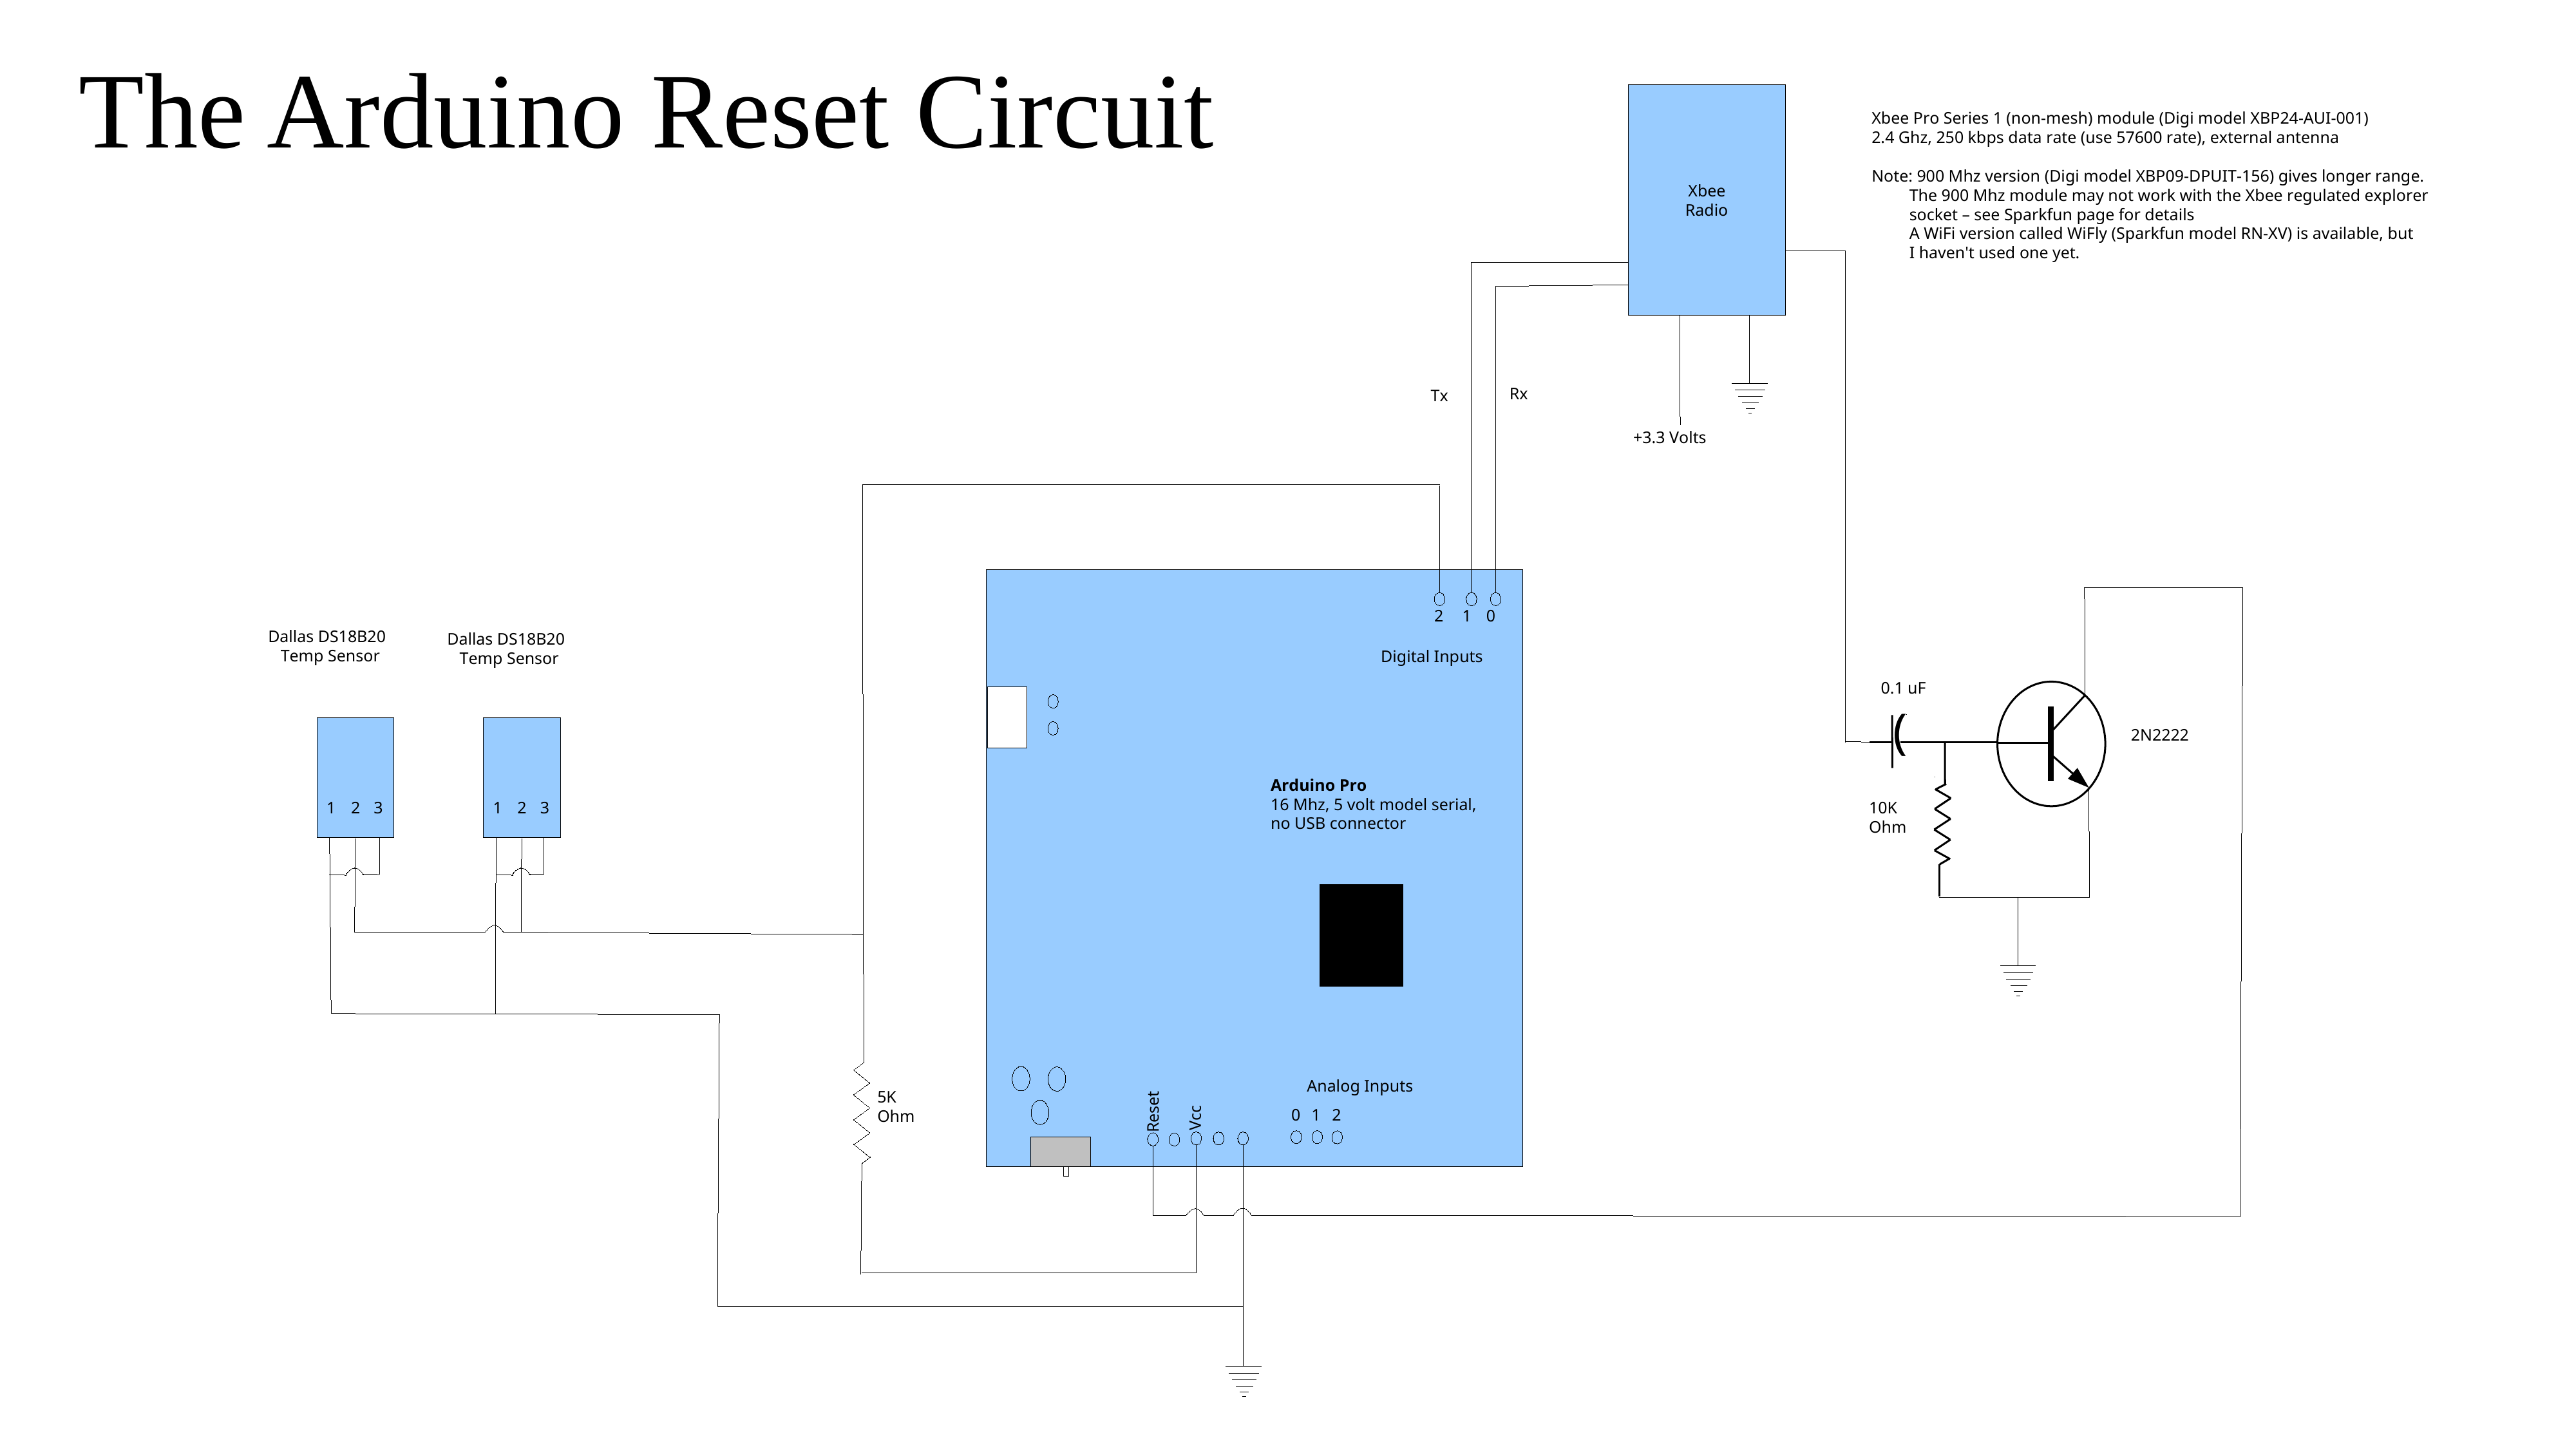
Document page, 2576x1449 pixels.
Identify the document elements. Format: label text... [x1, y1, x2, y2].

text_box [986, 569, 1523, 1177]
text_box 2 [341, 793, 364, 850]
text_box Digital Inputs [1371, 641, 1520, 701]
text_box Vcc [1184, 1017, 1226, 1141]
text_box 0 [1477, 601, 1508, 636]
text_box 2 [1425, 601, 1452, 636]
text_box Tx [1421, 380, 1480, 417]
text_box 1 [1302, 1099, 1322, 1135]
text_box 1 [1452, 601, 1477, 636]
text_box 2N2222 [2121, 720, 2209, 755]
text_box 3 [364, 793, 410, 850]
text_box 3 [531, 793, 576, 850]
text_box 5K Ohm [867, 1082, 978, 1182]
text_box ( [1883, 708, 1924, 806]
text_box 1 [483, 793, 507, 850]
text_box 2 [507, 793, 531, 850]
text_box Arduino Pro 16 Mhz, 5 volt model serial, no USB connector [1261, 770, 1504, 838]
text_box [317, 717, 394, 793]
text_box Analog Inputs [1297, 1070, 1434, 1106]
text_box 0 [1282, 1099, 1302, 1135]
text_box 10K Ohm [1859, 793, 1920, 858]
text_box 2 [1322, 1099, 1354, 1135]
title The Arduino Reset Circuit [73, 17, 2503, 192]
text_box Xbee Pro Series 1 (non-mesh) module (Digi model XBP24-AUI-001) 2.4 Ghz, 250 kbps data rate (use 57600 rate), external antenna Note: 900 Mhz version (Digi model XBP09-DPUIT-156) gives longer range. The 900 Mhz module may not work with the Xbee regulated explorer socket – see Sparkfun page for details A WiFi version called WiFly (Sparkfun model RN-XV) is available, but I haven't used one yet. [1862, 102, 2490, 267]
text_box Reset [1138, 1009, 1184, 1142]
text_box +3.3 Volts [1624, 422, 1733, 487]
text_box 1 [317, 793, 341, 850]
text_box Xbee Radio [1628, 84, 1786, 316]
text_box Rx [1500, 379, 1558, 415]
text_box Dallas DS18B20 Temp Sensor [437, 623, 605, 690]
text_box [483, 717, 561, 793]
text_box 0.1 uF [1871, 673, 1945, 708]
text_box Dallas DS18B20 Temp Sensor [258, 621, 426, 688]
